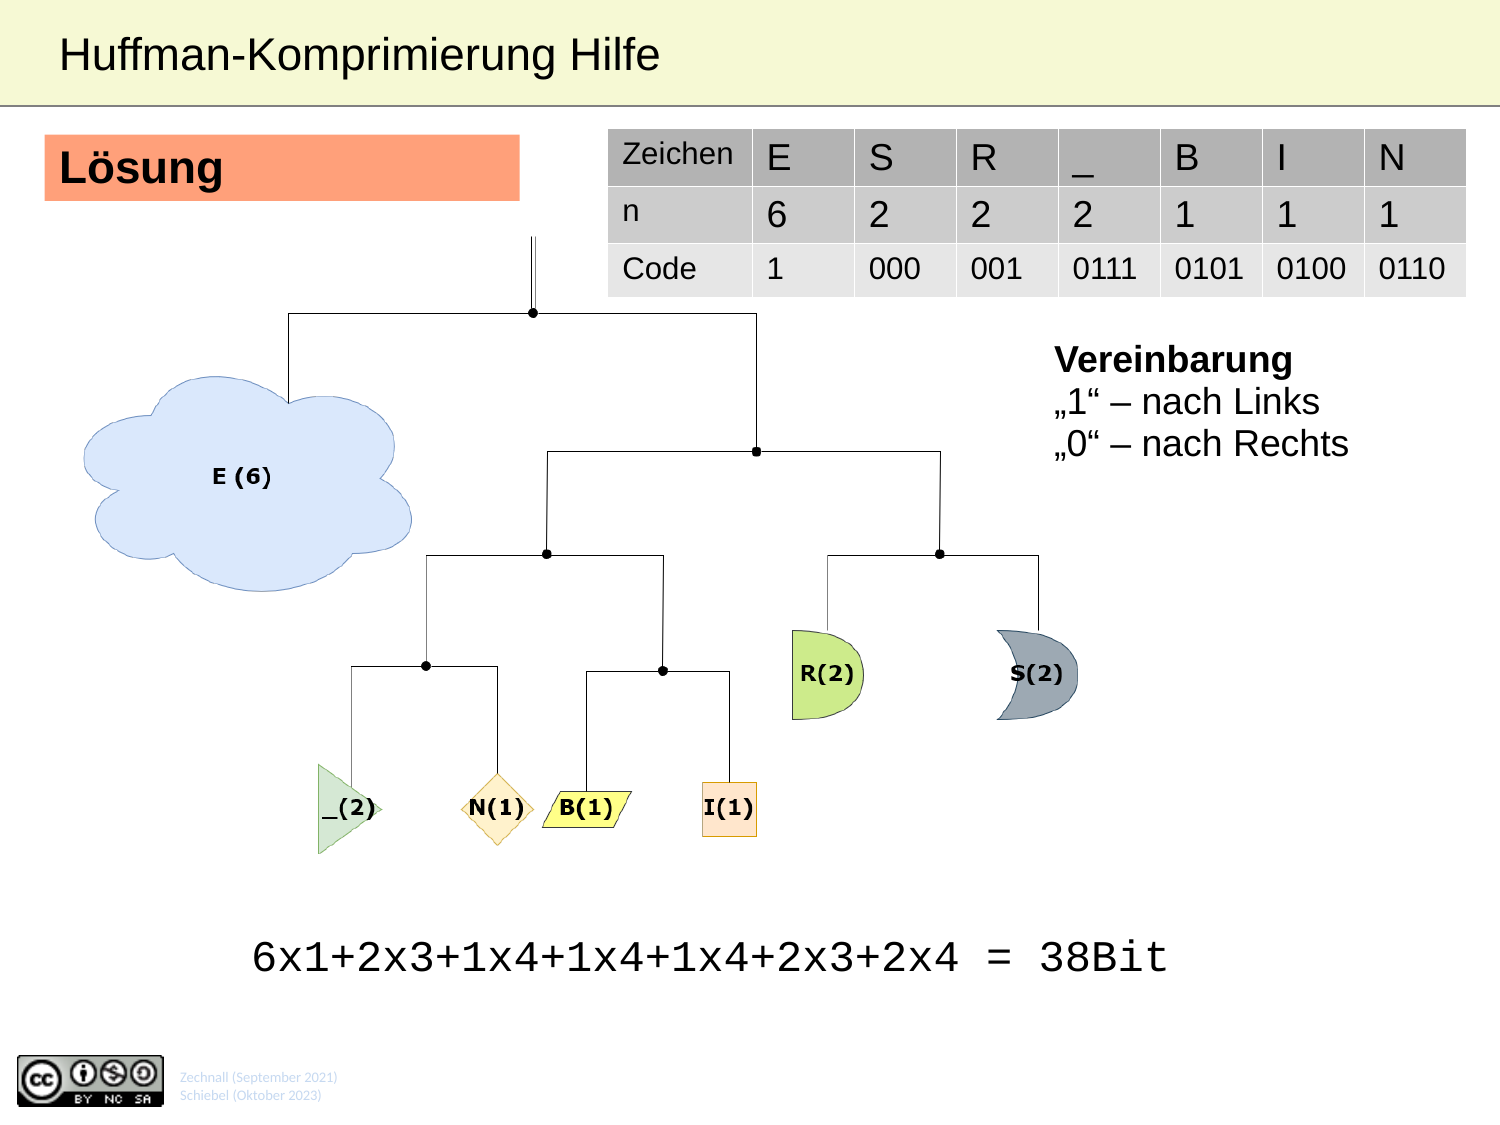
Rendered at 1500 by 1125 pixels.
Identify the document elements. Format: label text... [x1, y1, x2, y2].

table_cell 1 [753, 244, 854, 297]
table_cell 0101 [1161, 244, 1262, 297]
table_cell 2 [855, 187, 956, 243]
text_box Vereinbarung „1“ – nach Links „0“ – nach Rechts [1039, 330, 1441, 485]
picture [17, 1055, 164, 1107]
table_cell 0100 [1263, 244, 1364, 297]
table_cell 2 [957, 187, 1058, 243]
table_cell 1 [1365, 187, 1466, 243]
table_cell 6 [753, 187, 854, 243]
text_box Lösung [44, 134, 520, 201]
table_cell 0111 [1059, 244, 1160, 297]
table_cell Code [608, 244, 752, 297]
table_header _ [1059, 129, 1160, 186]
table_header E [753, 129, 854, 186]
table_header S [855, 129, 956, 186]
table_cell 1 [1263, 187, 1364, 243]
table_cell 000 [855, 244, 956, 297]
table_cell 001 [957, 244, 1058, 297]
table_cell 1 [1161, 187, 1262, 243]
table_cell n [608, 187, 752, 243]
text_box 6x1+2x3+1x4+1x4+1x4+2x3+2x4 = 38Bit [236, 927, 1193, 993]
table_cell 2 [1059, 187, 1160, 243]
title Huffman-Komprimierung Hilfe [59, 5, 1016, 104]
table_header N [1365, 129, 1466, 186]
table_header B [1161, 129, 1262, 186]
table_header Zeichen [608, 129, 752, 186]
table_header R [957, 129, 1058, 186]
table_cell 0110 [1365, 244, 1466, 297]
table_header I [1263, 129, 1364, 186]
picture [59, 236, 1078, 854]
